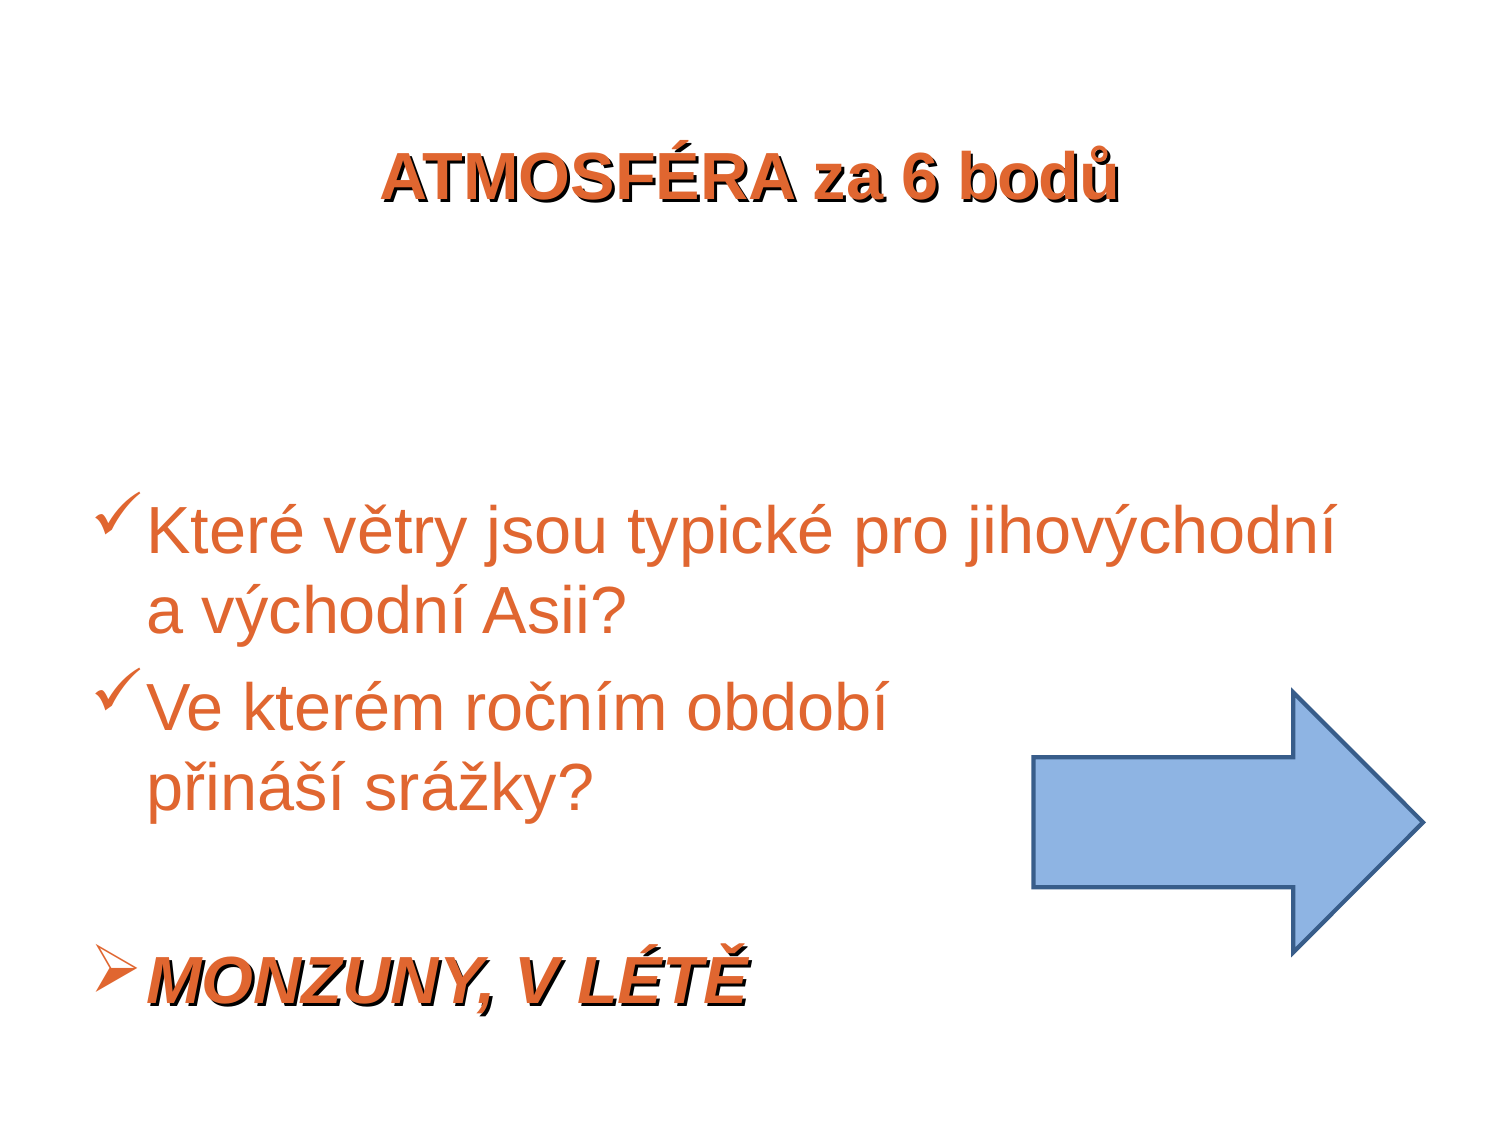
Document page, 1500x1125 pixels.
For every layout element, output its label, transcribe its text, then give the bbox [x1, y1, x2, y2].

list Které větry jsou typické pro jihovýchodní a východní Asii? Ve kterém ročním období přináší srážky? MONZUNY, V LÉTĚ [75, 479, 1426, 1079]
text_box [1033, 692, 1424, 953]
title ATMOSFÉRA za 6 bodů [75, 113, 1426, 233]
